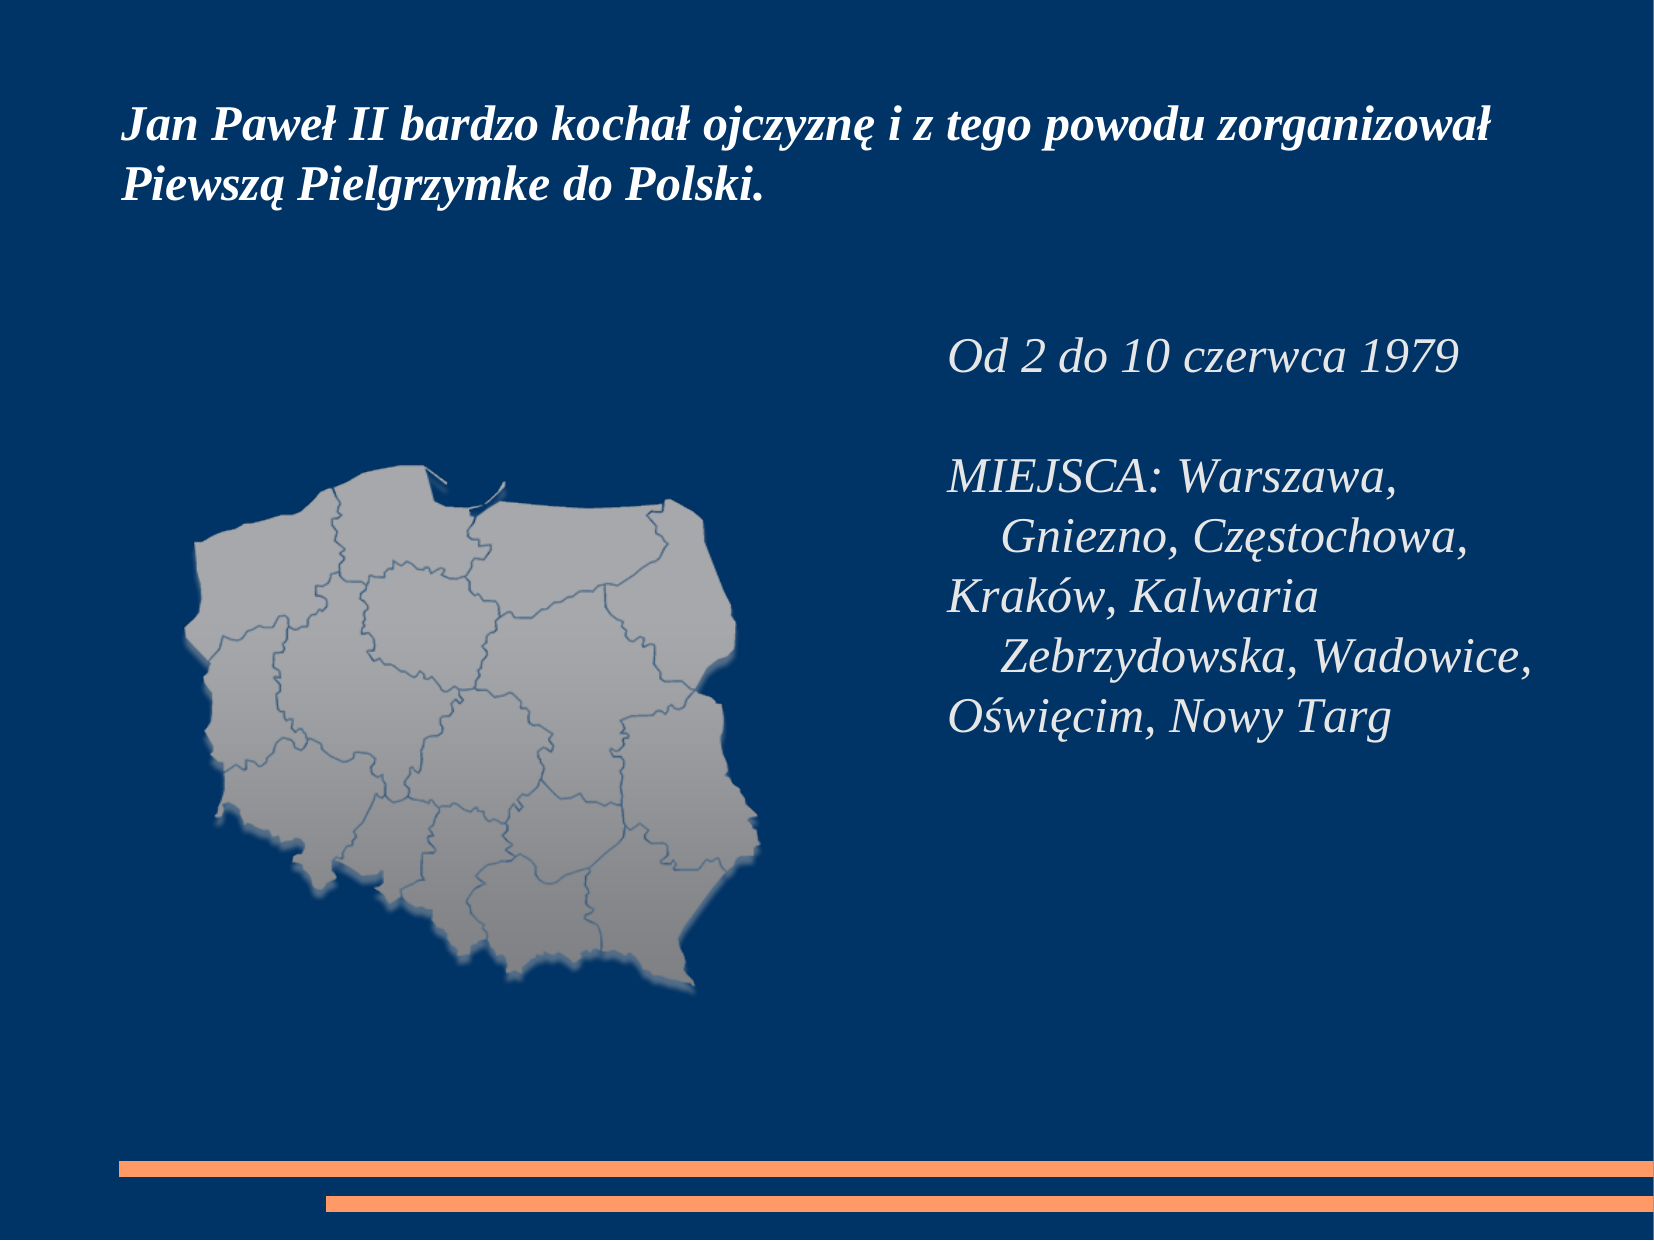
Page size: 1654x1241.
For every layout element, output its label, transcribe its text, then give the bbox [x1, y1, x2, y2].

title Jan Paweł II bardzo kochał ojczyznę i z tego powodu zorganizował Piewszą Pielgrzymke do Polski. [121, 46, 1534, 254]
picture [121, 375, 824, 1079]
list Od 2 do 10 czerwca 1979 MIEJSCA: Warszawa, Gniezno, Częstochowa, Kraków, Kalwaria Zebrzydowska, Wadowice, Oświęcim, Nowy Targ [858, 322, 1562, 1132]
